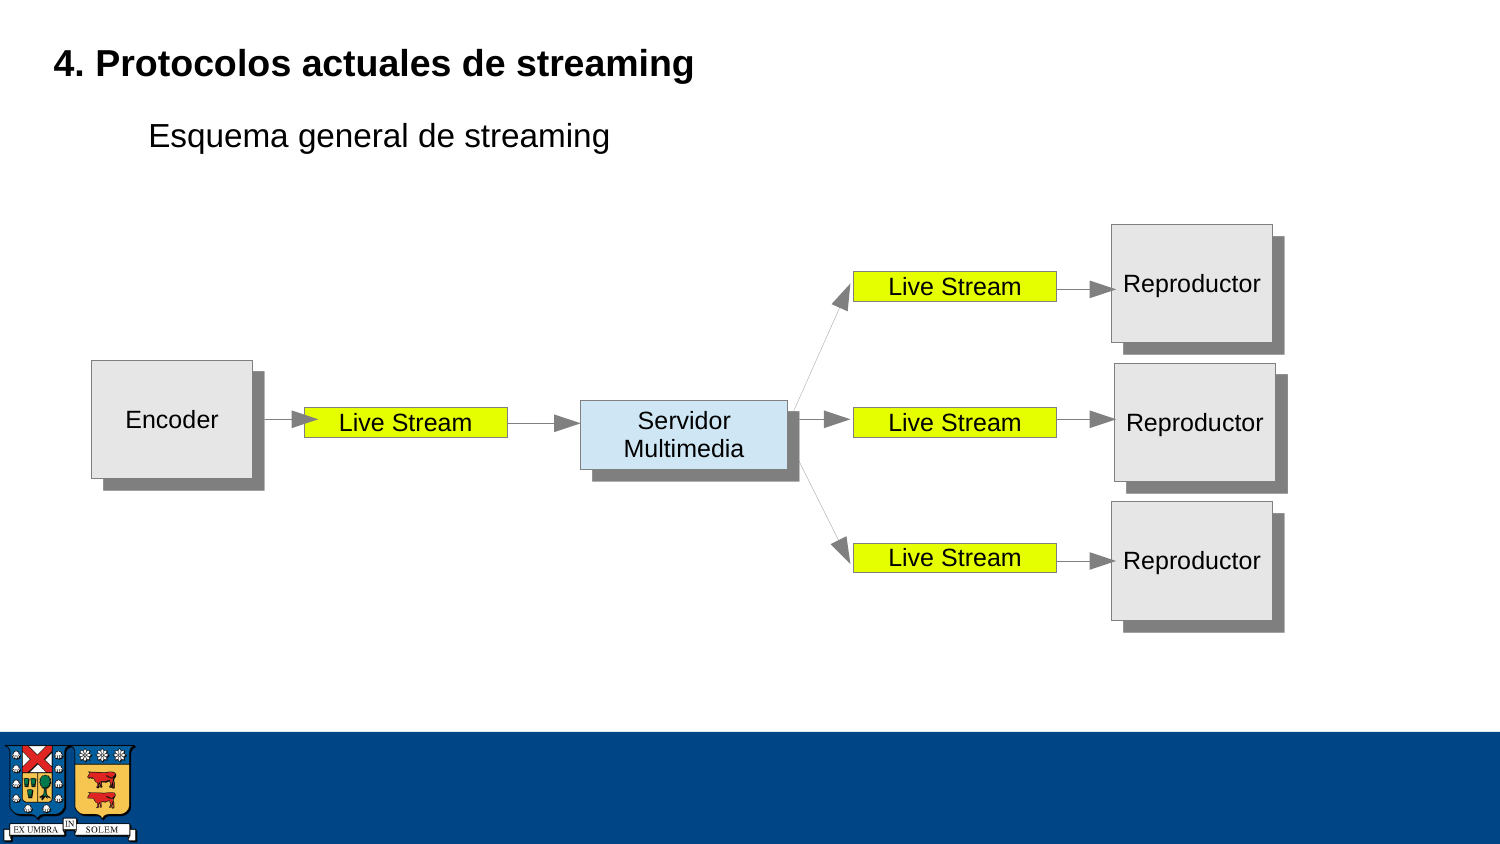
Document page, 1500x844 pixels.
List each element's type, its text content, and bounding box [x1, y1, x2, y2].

text_box Live Stream [853, 543, 1057, 573]
text_box Live Stream [853, 271, 1057, 302]
text_box Live Stream [304, 407, 508, 438]
text_box Live Stream [853, 407, 1057, 438]
text_box Servidor Multimedia [580, 400, 788, 470]
text_box Reproductor [1111, 501, 1273, 621]
text_box Reproductor [1114, 363, 1276, 482]
text_box Encoder [91, 360, 253, 479]
text_box 4. Protocolos actuales de streaming Esquema general de streaming [39, 35, 1406, 189]
text_box Reproductor [1111, 224, 1273, 343]
picture [2, 732, 139, 844]
